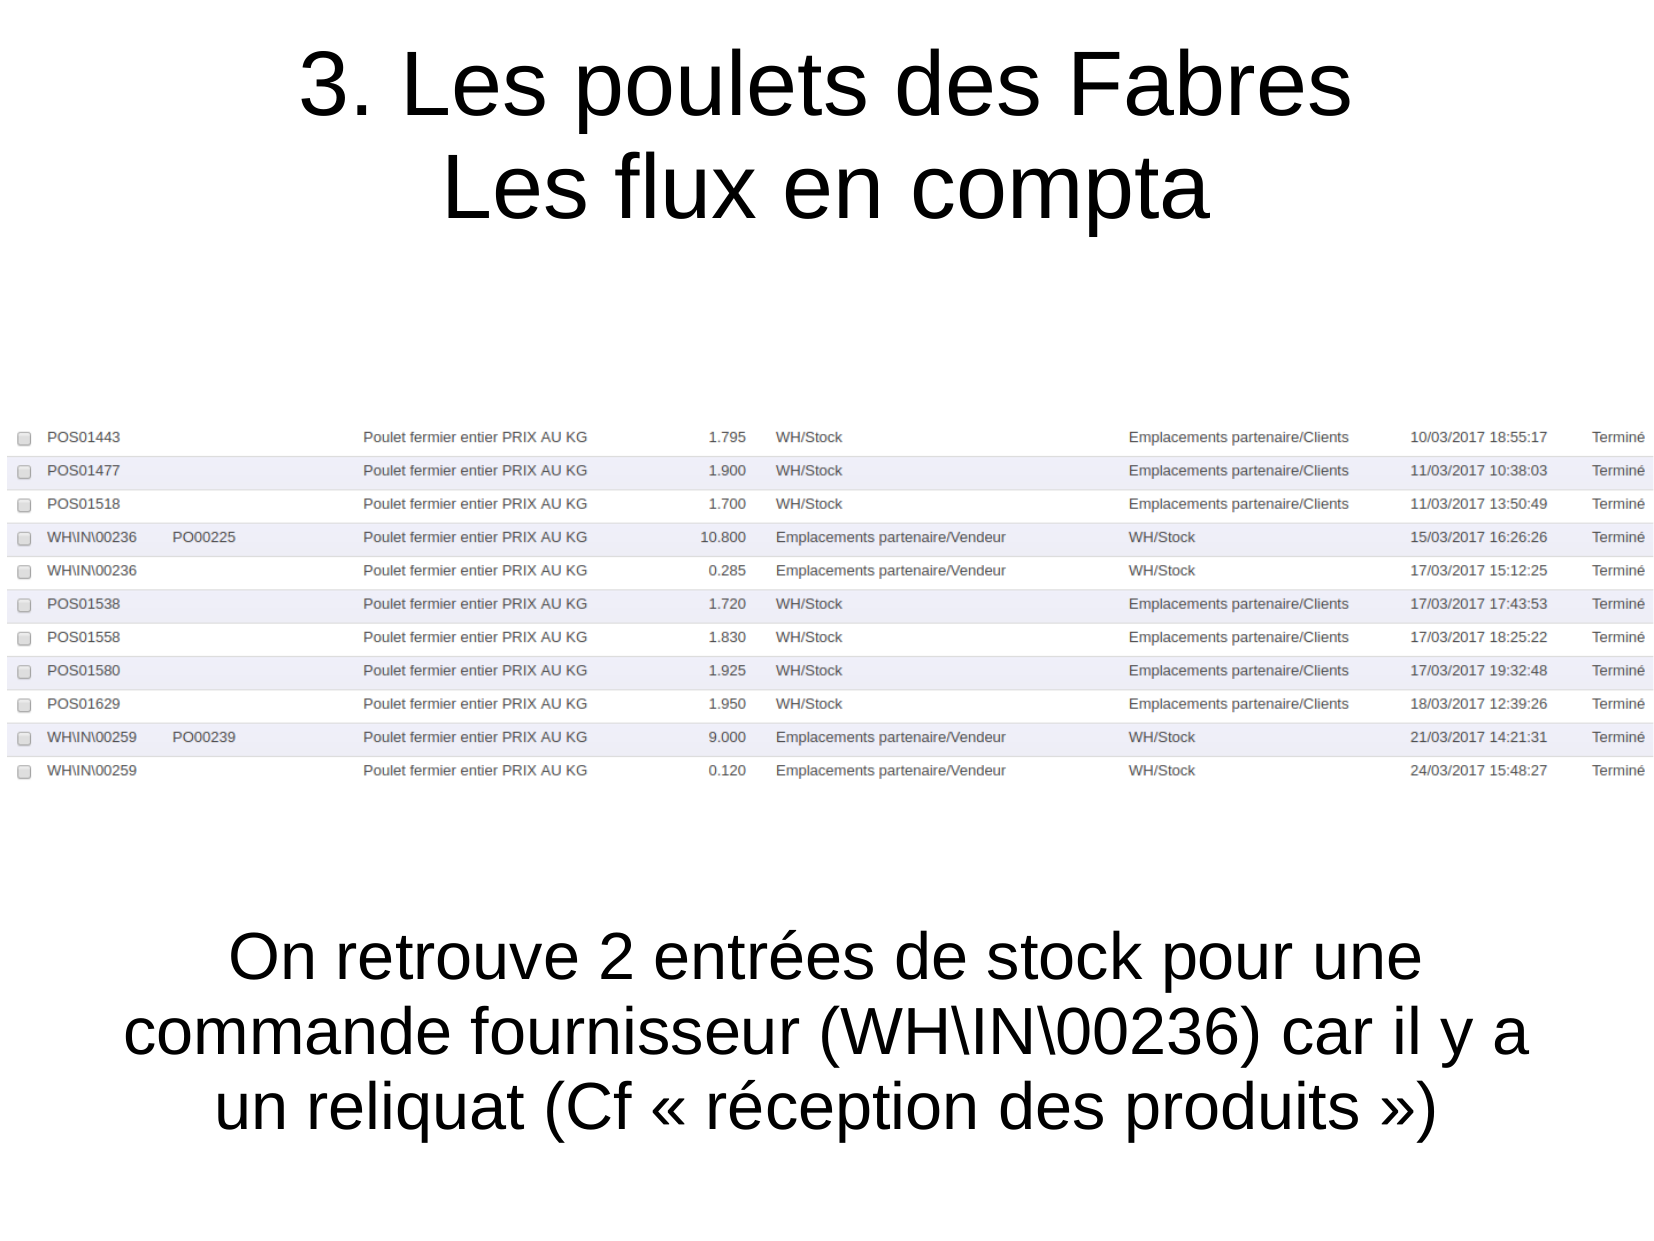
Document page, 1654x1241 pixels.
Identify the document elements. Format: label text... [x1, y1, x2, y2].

text_box On retrouve 2 entrées de stock pour une commande fournisseur (WH\IN\00236) car il y a un reliquat (Cf « réception des produits ») [82, 919, 1571, 1144]
title 3. Les poulets des Fabres Les flux en compta [82, 31, 1571, 239]
picture [7, 425, 1654, 788]
